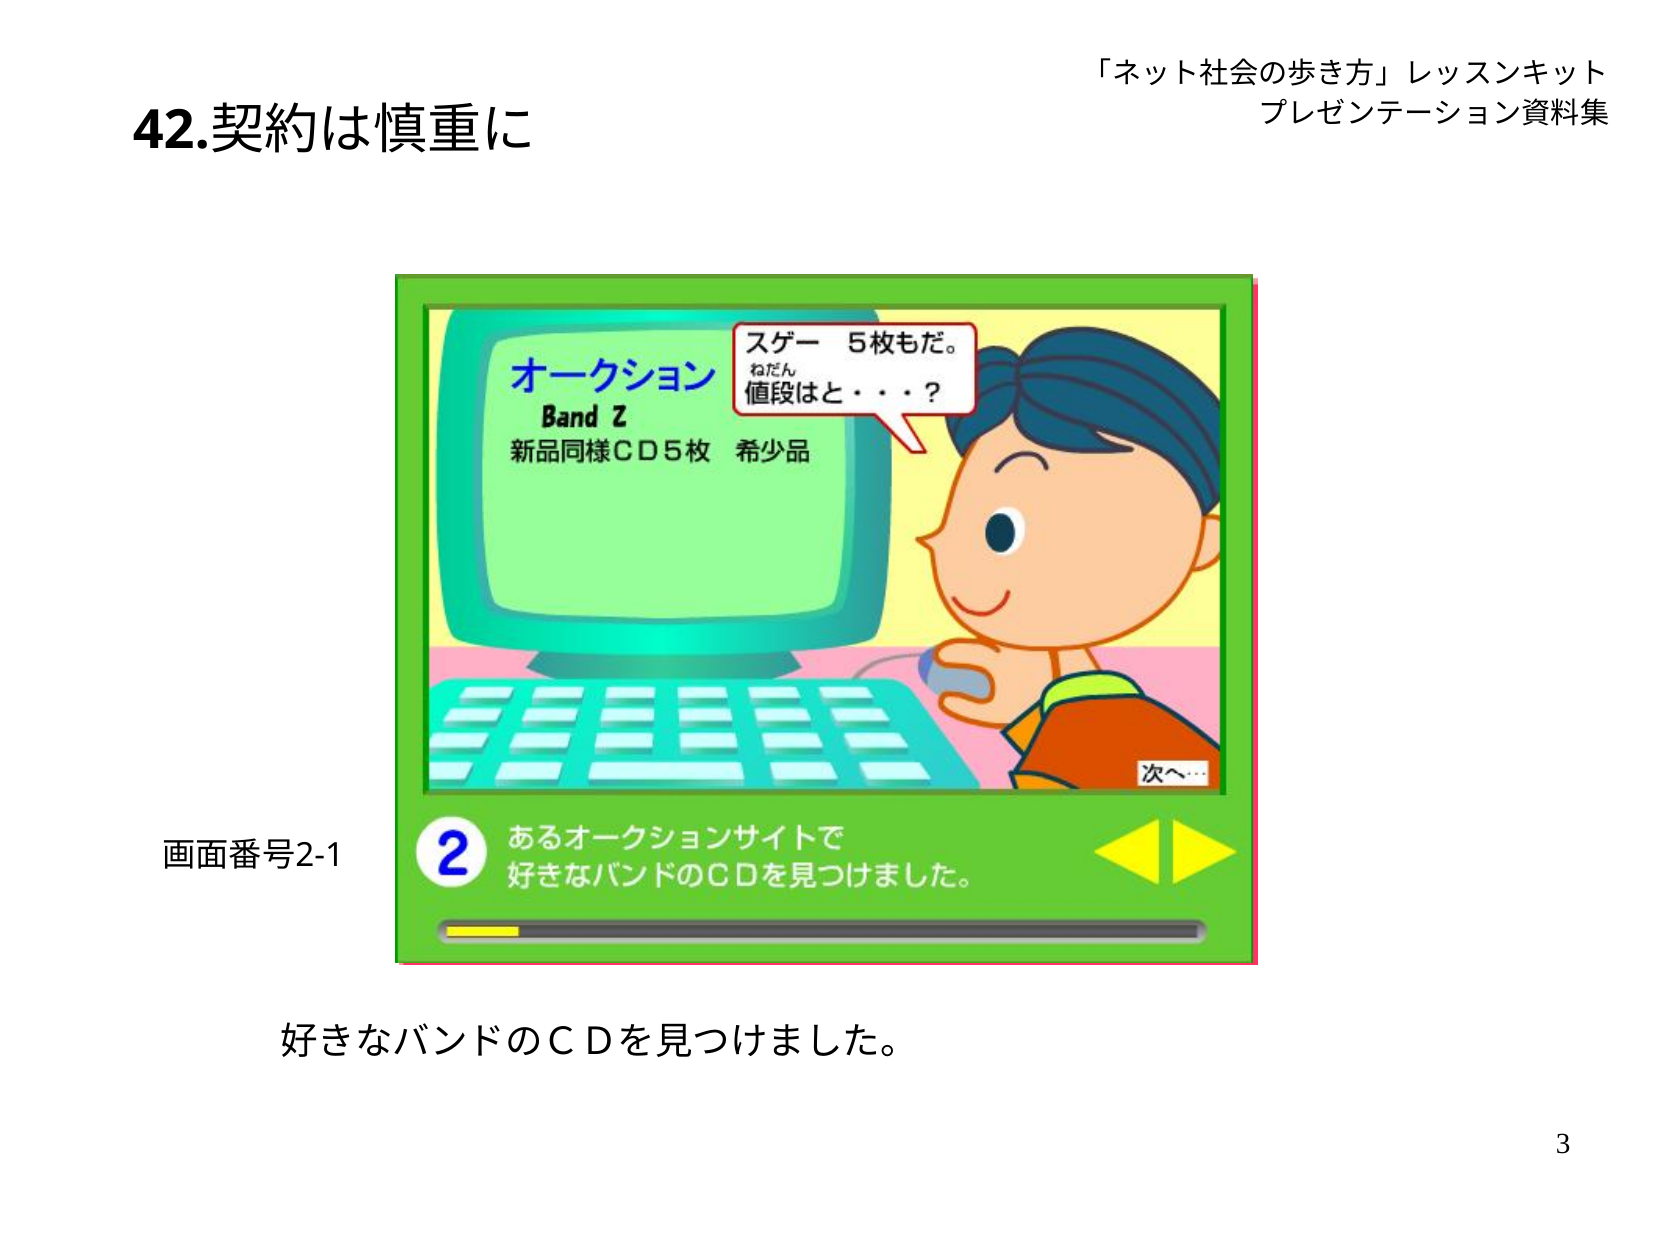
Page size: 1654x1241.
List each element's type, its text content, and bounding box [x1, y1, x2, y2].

text_box 好きなバンドのＣＤを見つけました。 [265, 1003, 1447, 1074]
text_box 42.契約は慎重に [118, 88, 1241, 169]
picture [395, 274, 1258, 965]
text_box 「ネット社会の歩き方」レッスンキット プレゼンテーション資料集 [1062, 44, 1625, 139]
text_box 画面番号2-1 [147, 826, 384, 882]
